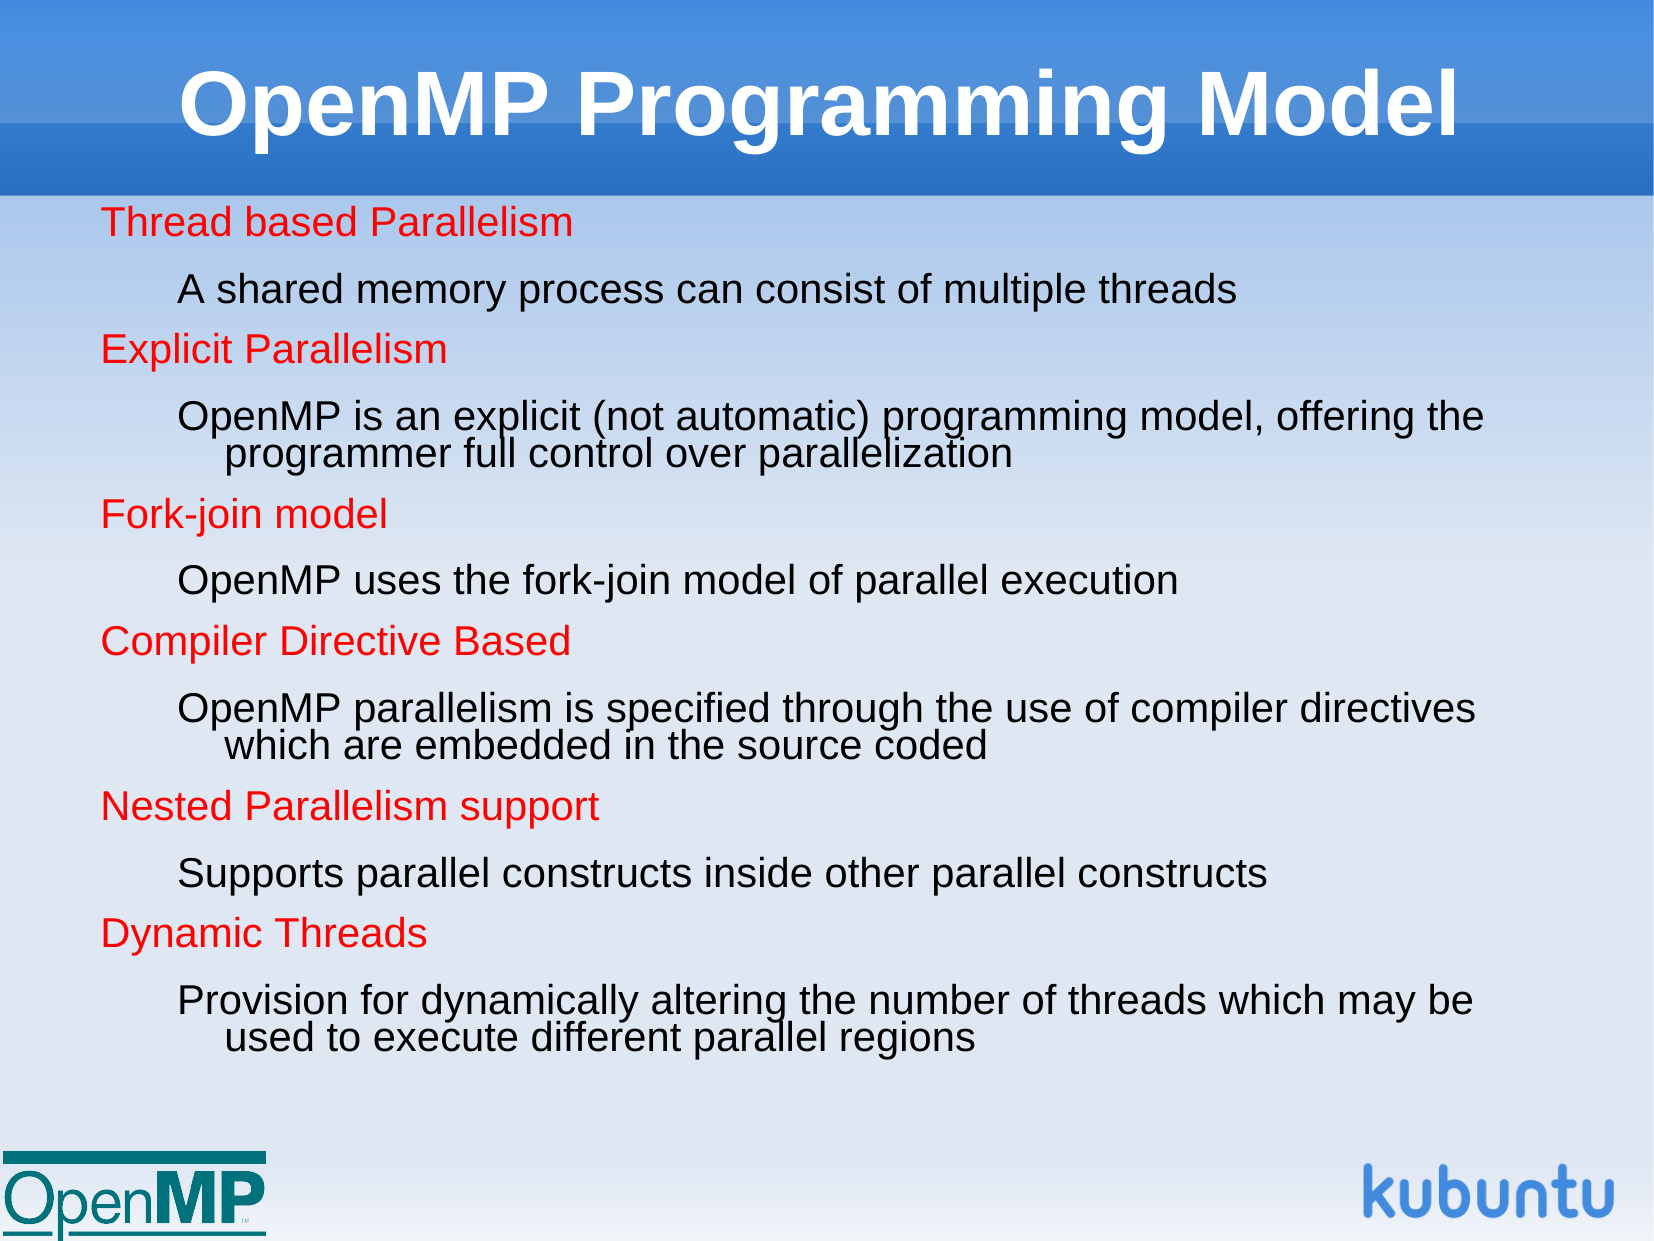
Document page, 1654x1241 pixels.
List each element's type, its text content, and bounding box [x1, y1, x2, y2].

picture [0, 0, 1654, 1241]
title OpenMP Programming Model [76, 0, 1565, 211]
list Thread based Parallelism A shared memory process can consist of multiple threads Explicit Parallelism OpenMP is an explicit (not automatic) programming model, offering the programmer full control over parallelization Fork-join model OpenMP uses the fork-join model of parallel execution Compiler Directive Based OpenMP parallelism is specified through the use of compiler directives which are embedded in the source coded Nested Parallelism support Supports parallel constructs inside other parallel constructs Dynamic Threads Provision for dynamically altering the number of threads which may be used to execute different parallel regions [82, 206, 1571, 1152]
